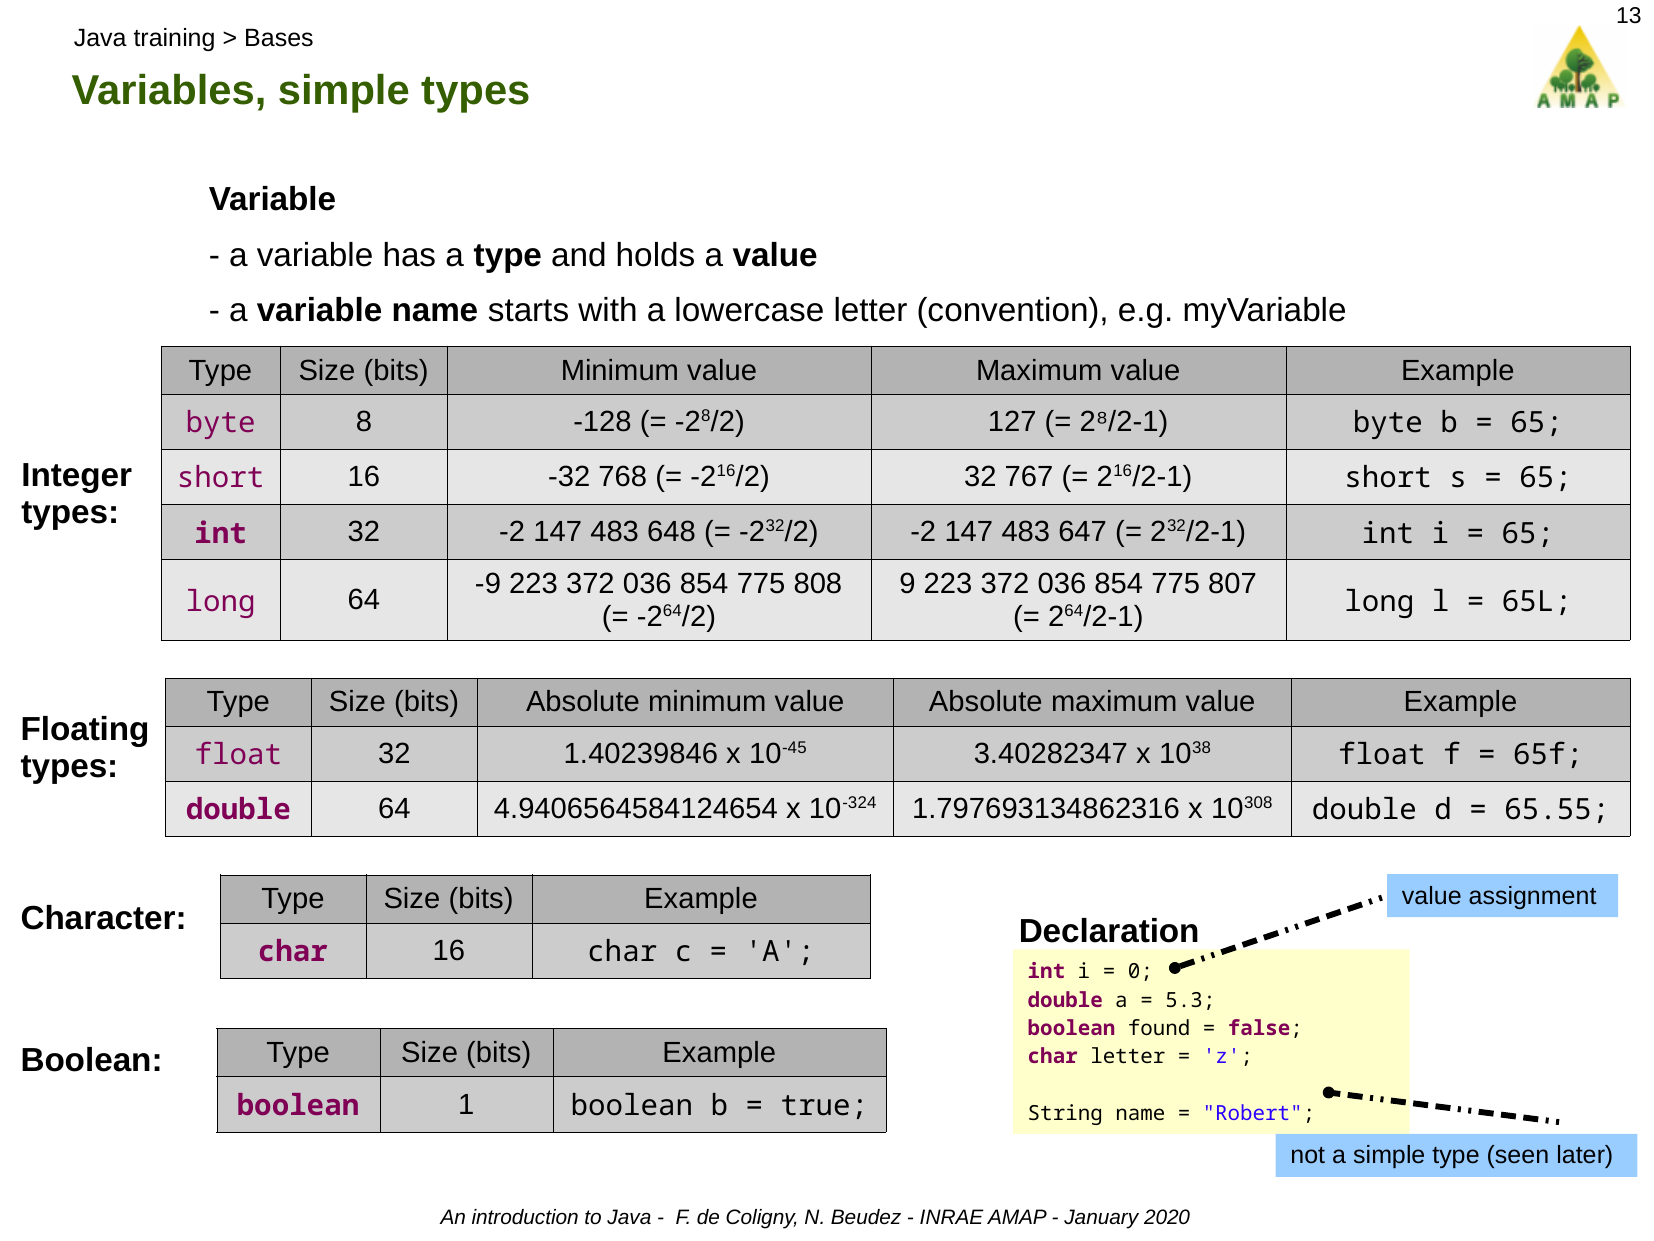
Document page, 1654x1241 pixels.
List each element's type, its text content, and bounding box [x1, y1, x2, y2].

table_cell 64 [281, 560, 447, 640]
table_cell -32 768 (= -216/2) [448, 450, 871, 504]
table_header Example [1287, 347, 1630, 394]
table_cell float f = 65f; [1292, 727, 1630, 781]
table_header Type [162, 347, 280, 394]
text_box value assignment [1387, 874, 1619, 918]
table_header Type [221, 876, 366, 923]
text_box Declaration [1003, 886, 1226, 957]
text_box Java training > Bases [59, 16, 1004, 60]
table_header Minimum value [448, 347, 871, 394]
table_header Size (bits) [281, 347, 447, 394]
table_cell short [162, 450, 280, 504]
table_cell double [166, 782, 311, 836]
table_header Size (bits) [367, 876, 532, 923]
table_cell -2 147 483 648 (= -232/2) [448, 505, 871, 559]
table_cell int i = 65; [1287, 505, 1630, 559]
table_header Type [166, 679, 311, 726]
table_cell -128 (= -28/2) [448, 395, 871, 449]
table_cell boolean b = true; [554, 1077, 886, 1132]
table_header Example [1292, 679, 1630, 726]
table_cell -9 223 372 036 854 775 808 (= -264/2) [448, 560, 871, 640]
table_header Absolute minimum value [478, 679, 893, 726]
table_cell short s = 65; [1287, 450, 1630, 504]
table_cell 127 (= 2⁸/2-1) [872, 395, 1286, 449]
table_cell int [162, 505, 280, 559]
table_header Type [218, 1029, 380, 1076]
table_cell 32 767 (= 216/2-1) [872, 450, 1286, 504]
table_cell float [172, 727, 311, 781]
table_cell long [162, 560, 280, 640]
table_cell 16 [281, 450, 447, 504]
table_cell 3.40282347 x 1038 [894, 727, 1291, 781]
table_cell 4.9406564584124654 x 10-324 [478, 782, 893, 836]
table_header Example [533, 876, 870, 923]
table_cell 8 [281, 395, 447, 449]
table_cell byte b = 65; [1287, 395, 1630, 449]
table_cell 16 [367, 924, 532, 978]
table_cell 32 [312, 727, 477, 781]
table_cell char c = 'A'; [533, 924, 870, 978]
table_cell 32 [281, 505, 447, 559]
table_cell char [221, 924, 366, 978]
table_cell -2 147 483 647 (= 232/2-1) [872, 505, 1286, 559]
text_box Character: [5, 891, 213, 945]
table_cell 1.40239846 x 10-45 [478, 727, 893, 781]
table_cell long l = 65L; [1287, 560, 1630, 640]
table_header Size (bits) [381, 1029, 553, 1076]
table_header Absolute maximum value [894, 679, 1291, 726]
table_cell byte [162, 395, 280, 449]
table_cell 1 [381, 1077, 553, 1132]
picture [1533, 25, 1627, 108]
table_cell 64 [312, 782, 477, 836]
text_box not a simple type (seen later) [1275, 1133, 1638, 1177]
table_header Size (bits) [312, 679, 477, 726]
text_box Floating types: [5, 702, 172, 792]
table_cell 1.797693134862316 x 10308 [894, 782, 1291, 836]
table_header Example [554, 1029, 886, 1076]
text_box int i = 0; double a = 5.3; boolean found = false; char letter = 'z'; String name = "Robert"; [1013, 949, 1410, 1112]
table_cell 9 223 372 036 854 775 807 (= 264/2-1) [872, 560, 1286, 640]
text_box Integer types: [6, 449, 154, 539]
text_box Variables, simple types [56, 59, 1120, 121]
table_cell boolean [218, 1077, 380, 1132]
table_cell double d = 65.55; [1292, 782, 1630, 836]
text_box Boolean: [5, 1033, 213, 1087]
table_header Maximum value [872, 347, 1286, 394]
text_box Variable - a variable has a type and holds a value - a variable name starts with a lowercase letter (convention), e.g. myVariable [194, 154, 1647, 337]
